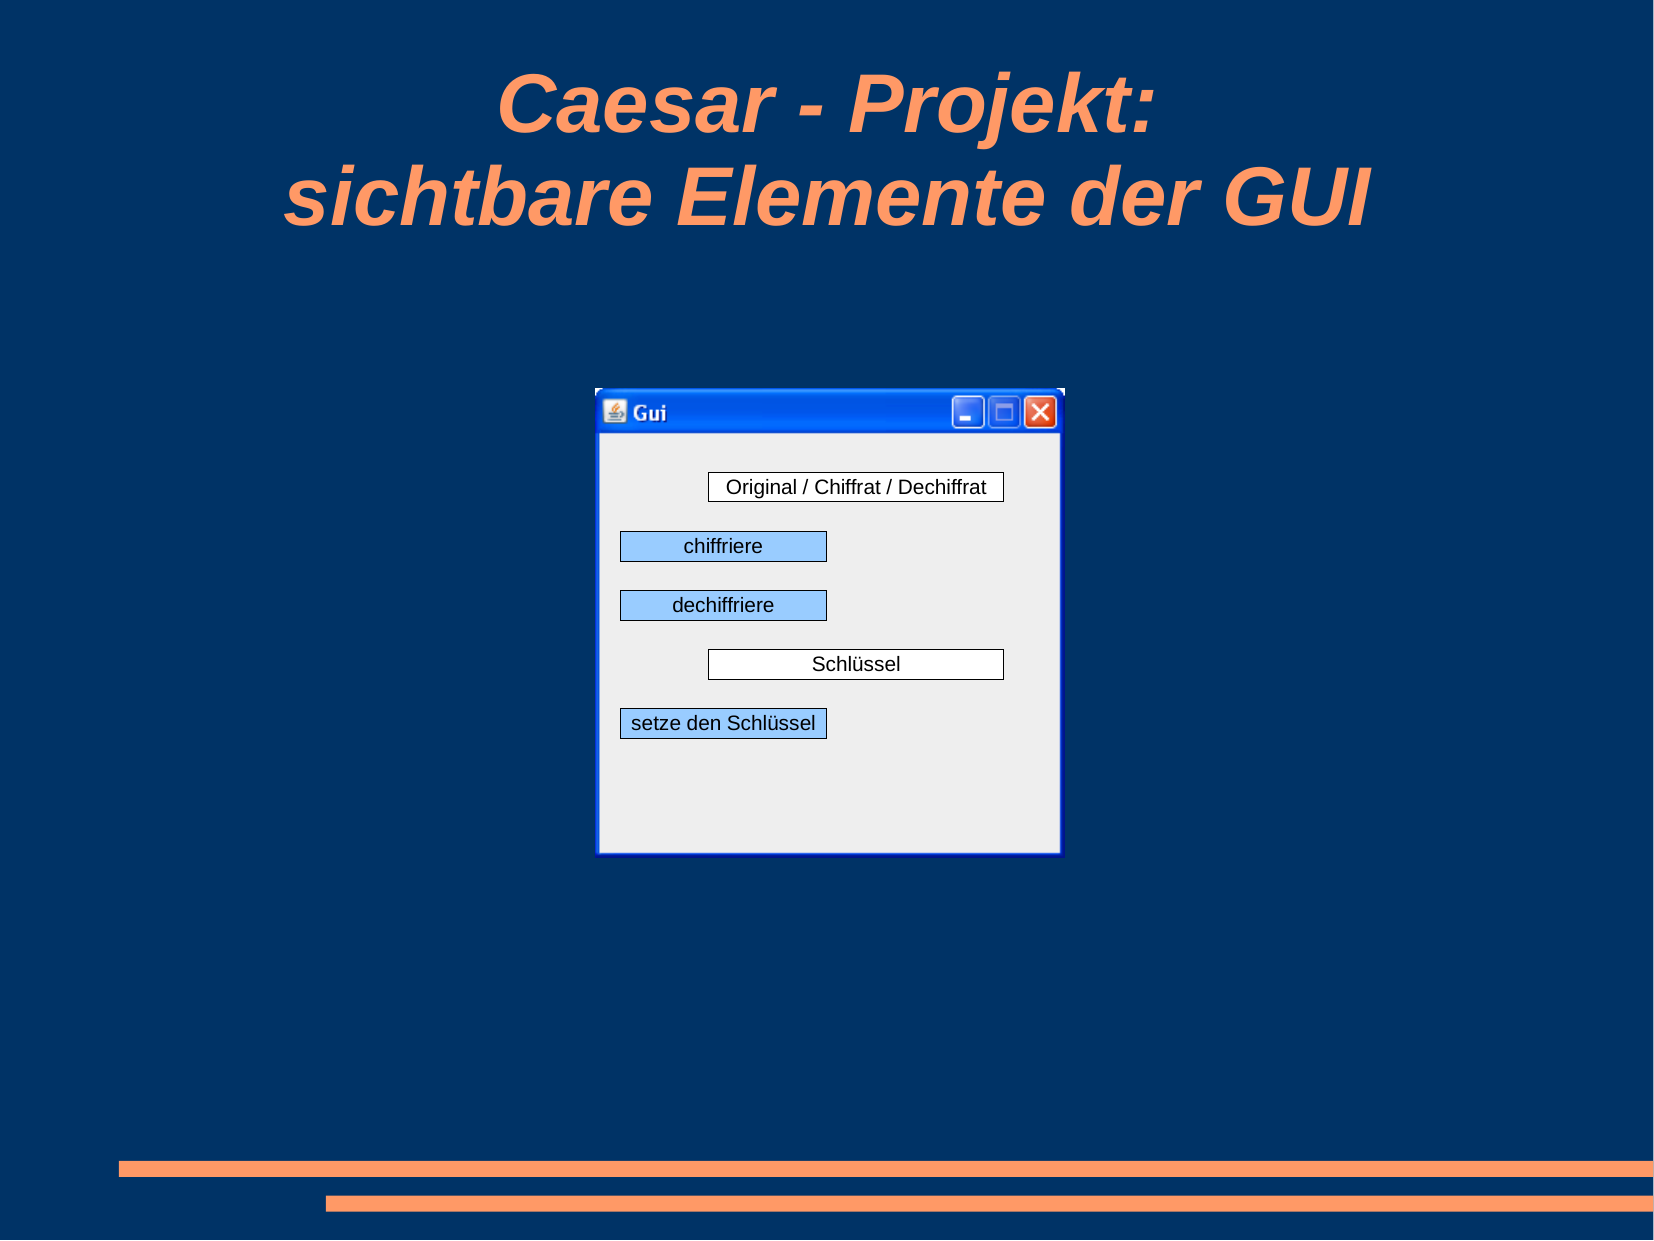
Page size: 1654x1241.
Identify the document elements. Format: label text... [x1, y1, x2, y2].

title Caesar - Projekt: sichtbare Elemente der GUI [121, 53, 1534, 247]
picture [595, 388, 1065, 858]
text_box Original / Chiffrat / Dechiffrat [708, 472, 1004, 502]
text_box Schlüssel [708, 649, 1004, 680]
text_box dechiffriere [620, 590, 827, 621]
text_box chiffriere [620, 531, 827, 562]
text_box setze den Schlüssel [620, 708, 827, 739]
